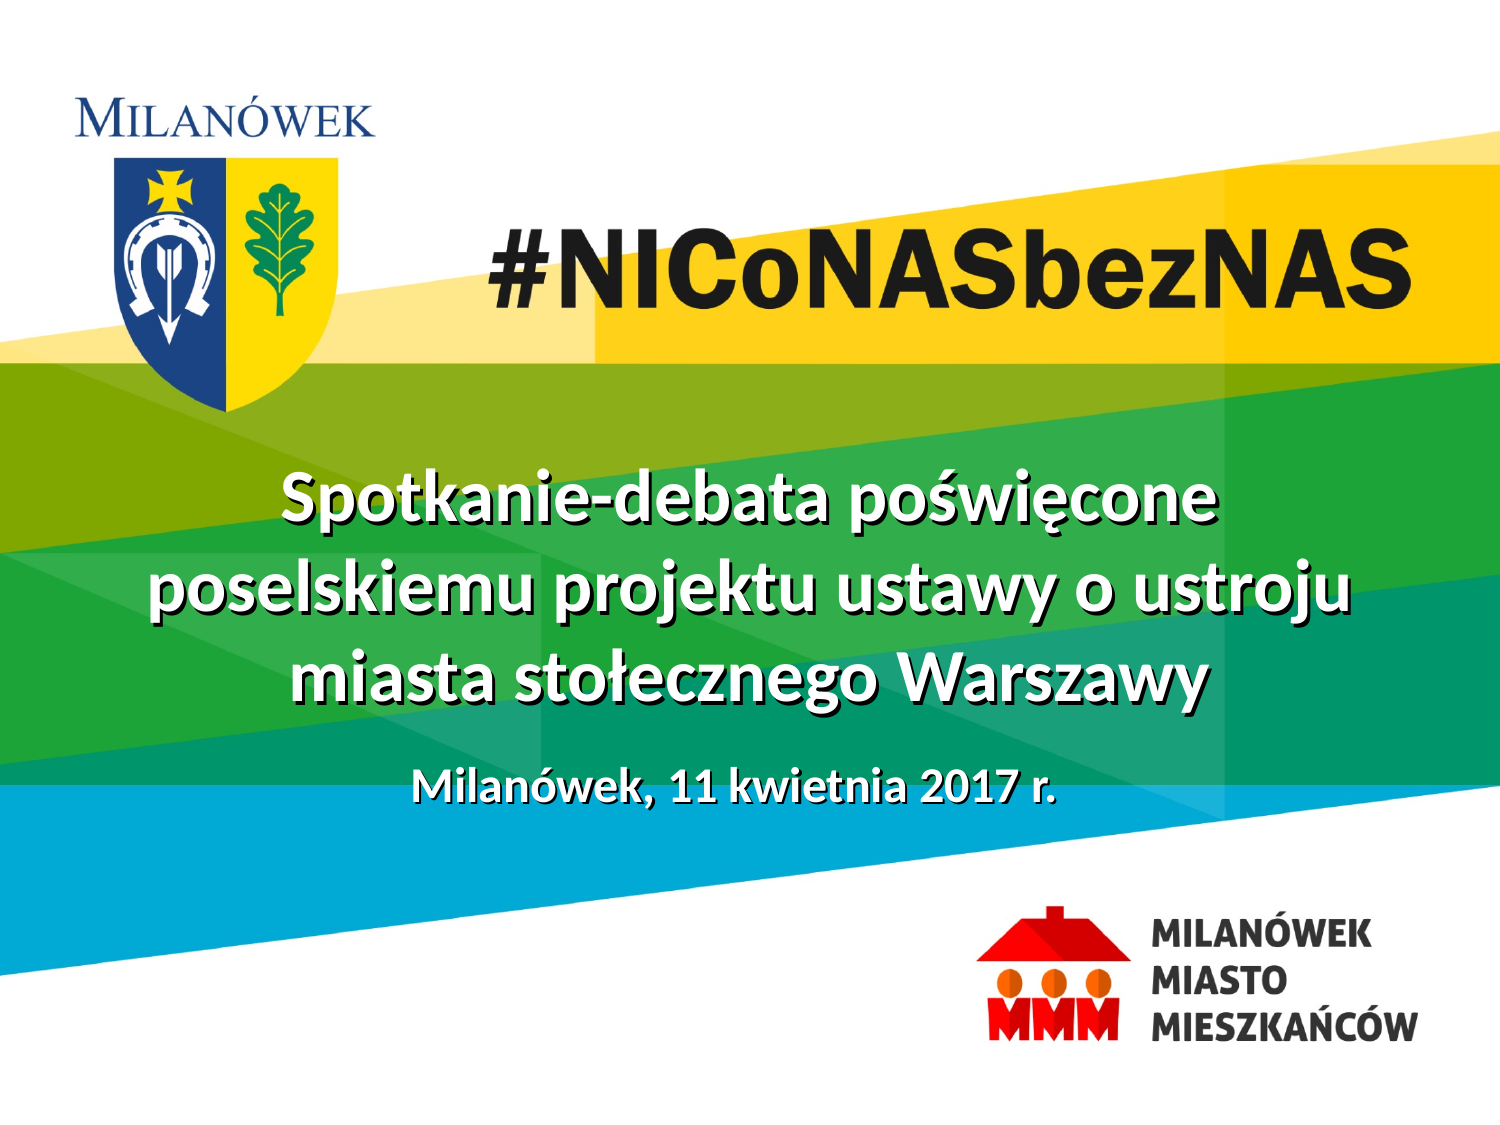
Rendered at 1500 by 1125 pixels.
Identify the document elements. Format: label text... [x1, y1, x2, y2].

picture [0, 0, 1500, 1125]
list Spotkanie-debata poświęcone poselskiemu projektu ustawy o ustroju miasta stołecznego Warszawy [75, 332, 1426, 976]
text_box Milanówek, 11 kwietnia 2017 r. [395, 745, 1329, 882]
